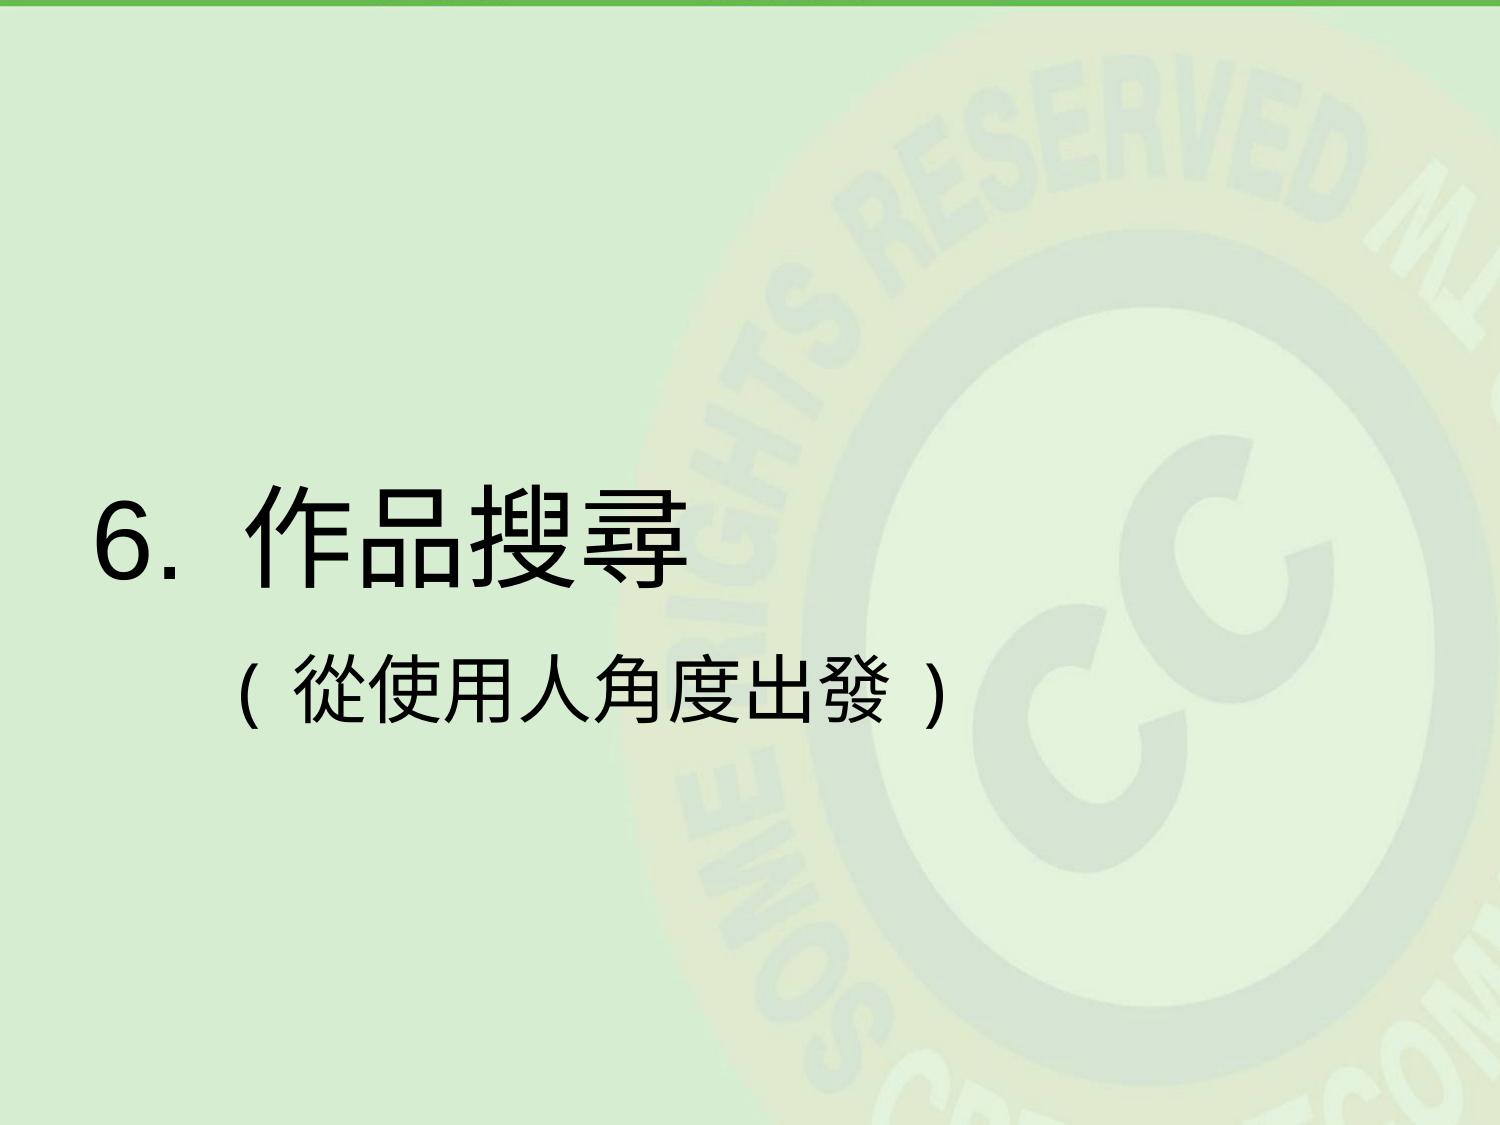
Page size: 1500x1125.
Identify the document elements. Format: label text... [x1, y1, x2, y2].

list 6. 作品搜尋 (從使用人角度出發) [76, 184, 1427, 928]
picture [0, 0, 1500, 1125]
